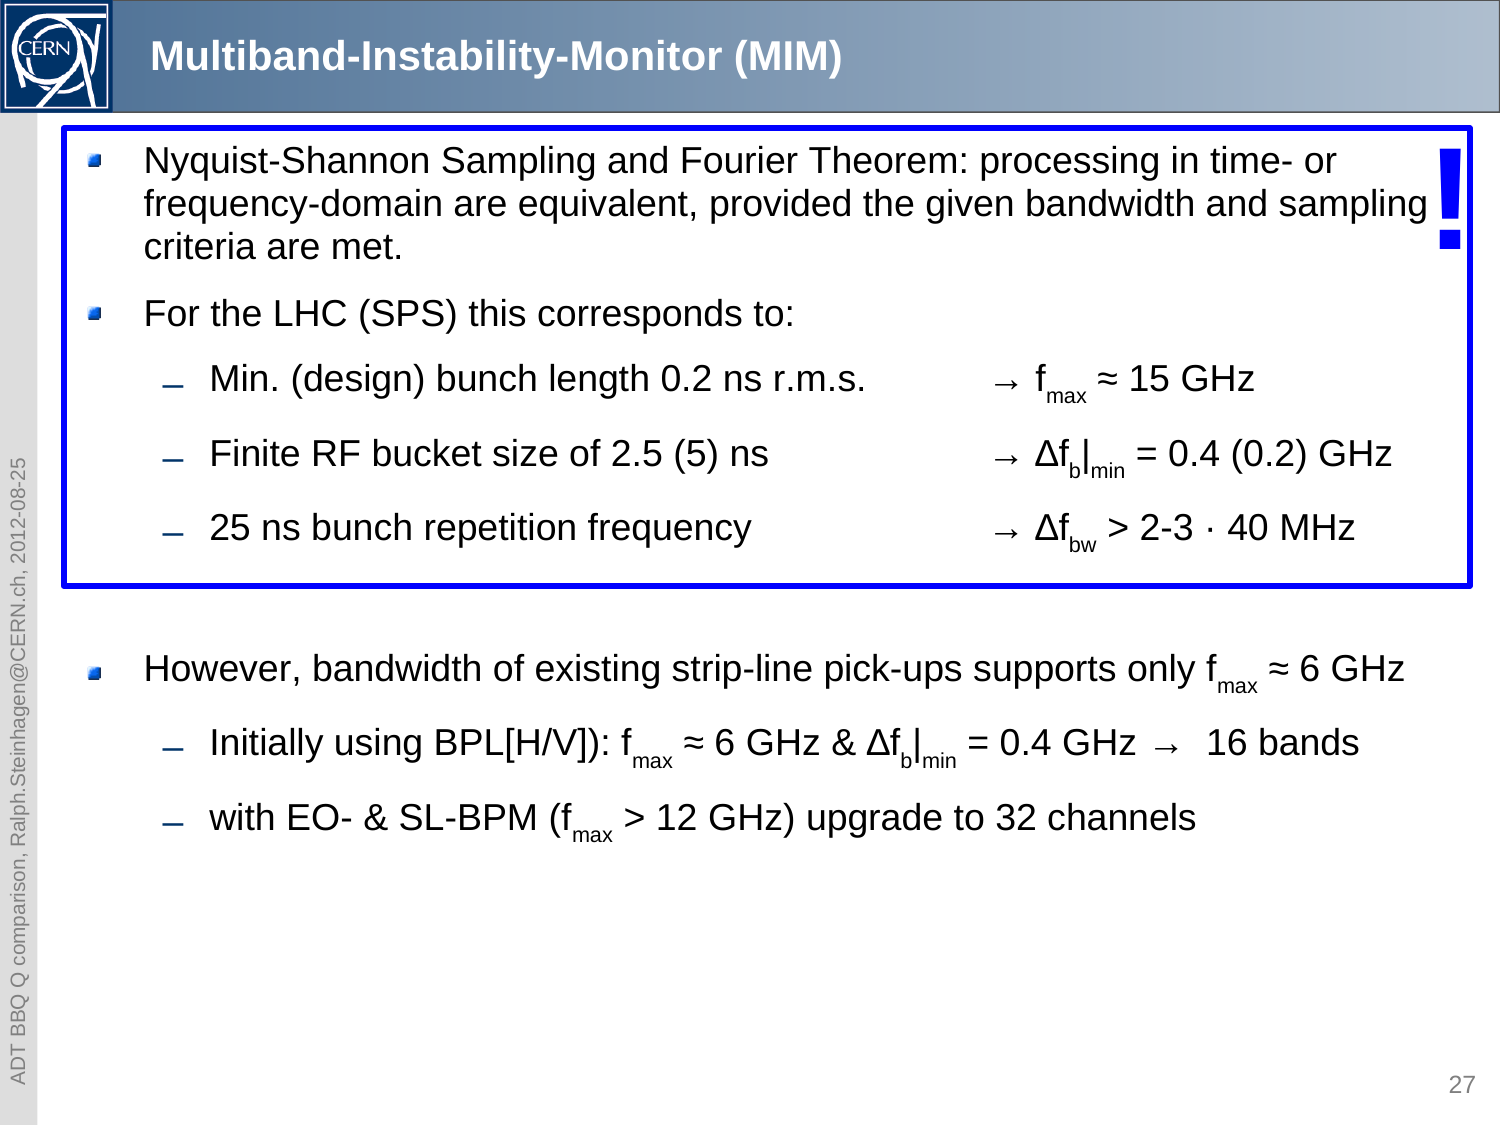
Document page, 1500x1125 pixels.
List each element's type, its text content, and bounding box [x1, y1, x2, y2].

list Nyquist-Shannon Sampling and Fourier Theorem: processing in time- or frequency-domain are equivalent, provided the given bandwidth and sampling criteria are met. For the LHC (SPS) this corresponds to: Min. (design) bunch length 0.2 ns r.m.s. → fmax ≈ 15 GHz Finite RF bucket size of 2.5 (5) ns → ∆fb|min = 0.4 (0.2) GHz 25 ns bunch repetition frequency → ∆fbw > 2-3 · 40 MHz However, bandwidth of existing strip-line pick-ups supports only fmax ≈ 6 GHz Initially using BPL[H/V]): fmax ≈ 6 GHz & ∆fb|min = 0.4 GHz → 16 bands with EO- & SL-BPM (fmax > 12 GHz) upgrade to 32 channels [87, 589, 1438, 1030]
list Nyquist-Shannon Sampling and Fourier Theorem: processing in time- or frequency-domain are equivalent, provided the given bandwidth and sampling criteria are met. For the LHC (SPS) this corresponds to: Min. (design) bunch length 0.2 ns r.m.s. → fmax ≈ 15 GHz Finite RF bucket size of 2.5 (5) ns → ∆fb|min = 0.4 (0.2) GHz 25 ns bunch repetition frequency → ∆fbw > 2-3 · 40 MHz However, bandwidth of existing strip-line pick-ups supports only fmax ≈ 6 GHz Initially using BPL[H/V]): fmax ≈ 6 GHz & ∆fb|min = 0.4 GHz → 16 bands with EO- & SL-BPM (fmax > 12 GHz) upgrade to 32 channels [87, 137, 1438, 583]
picture [0, 0, 113, 113]
title Multiband-Instability-Monitor (MIM) [150, 0, 1201, 113]
text_box ! [1411, 109, 1490, 288]
